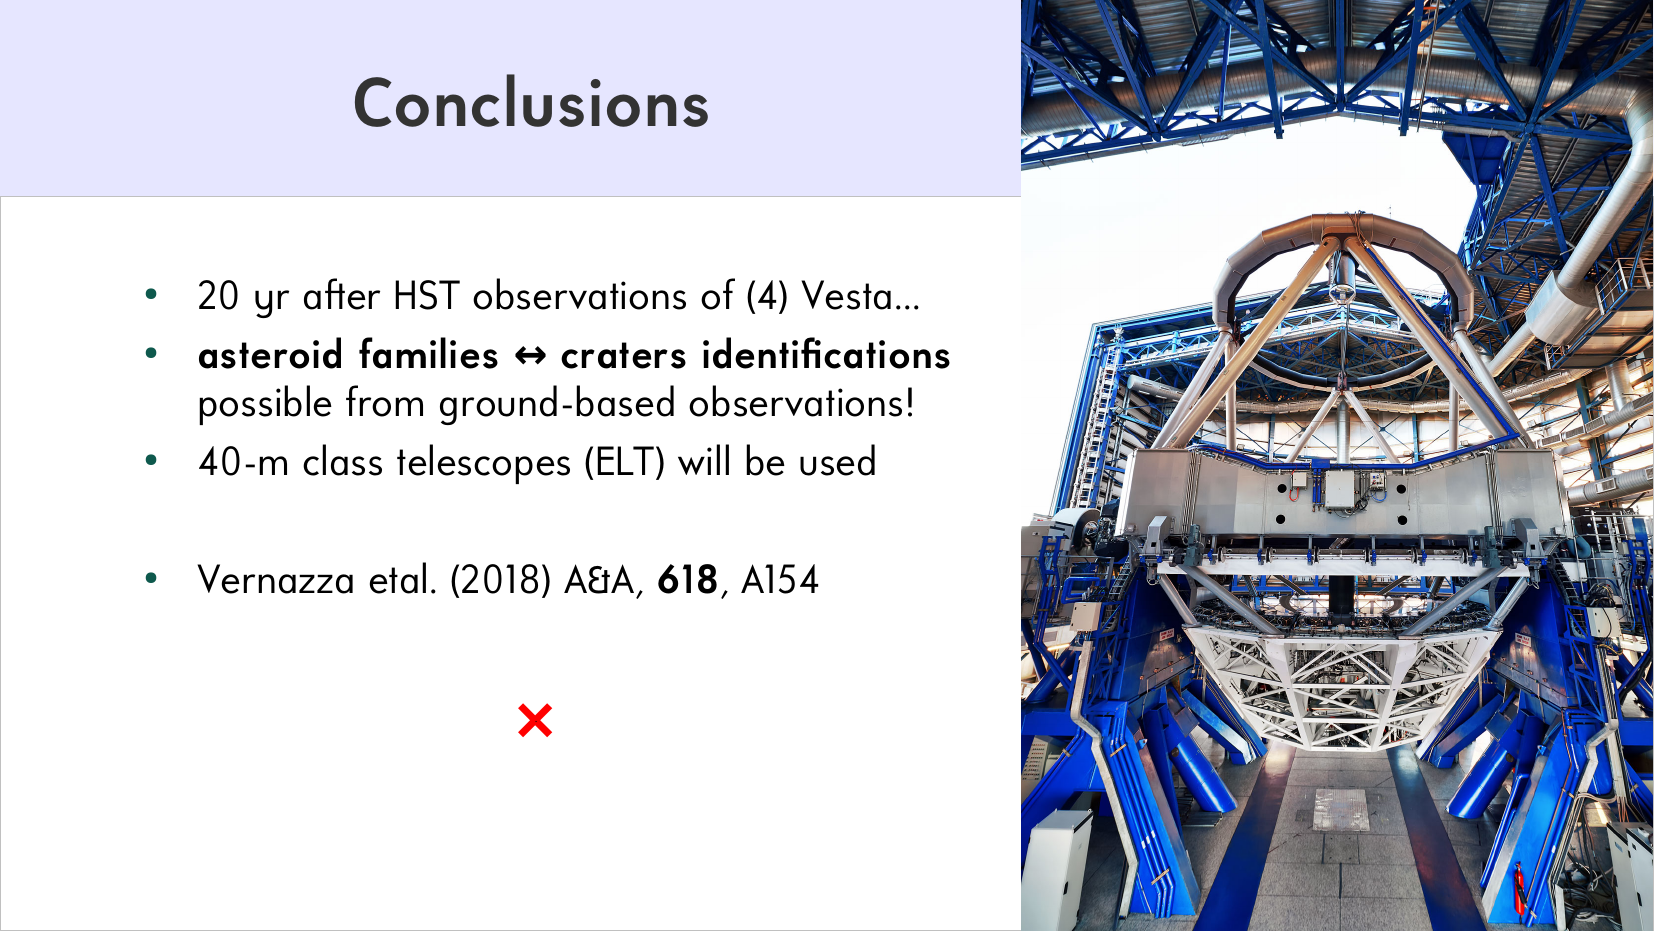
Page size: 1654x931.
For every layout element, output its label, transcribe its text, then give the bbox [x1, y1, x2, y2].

text_box . [520, 702, 553, 733]
picture [1021, 0, 1653, 931]
title Conclusions [124, 23, 941, 179]
list 20 yr after HST observations of (4) Vesta... asteroid families ↔ craters identifications possible from ground-based observations! 40-m class telescopes (ELT) will be used Vernazza etal. (2018) A&A, 618, A154 [126, 271, 962, 811]
